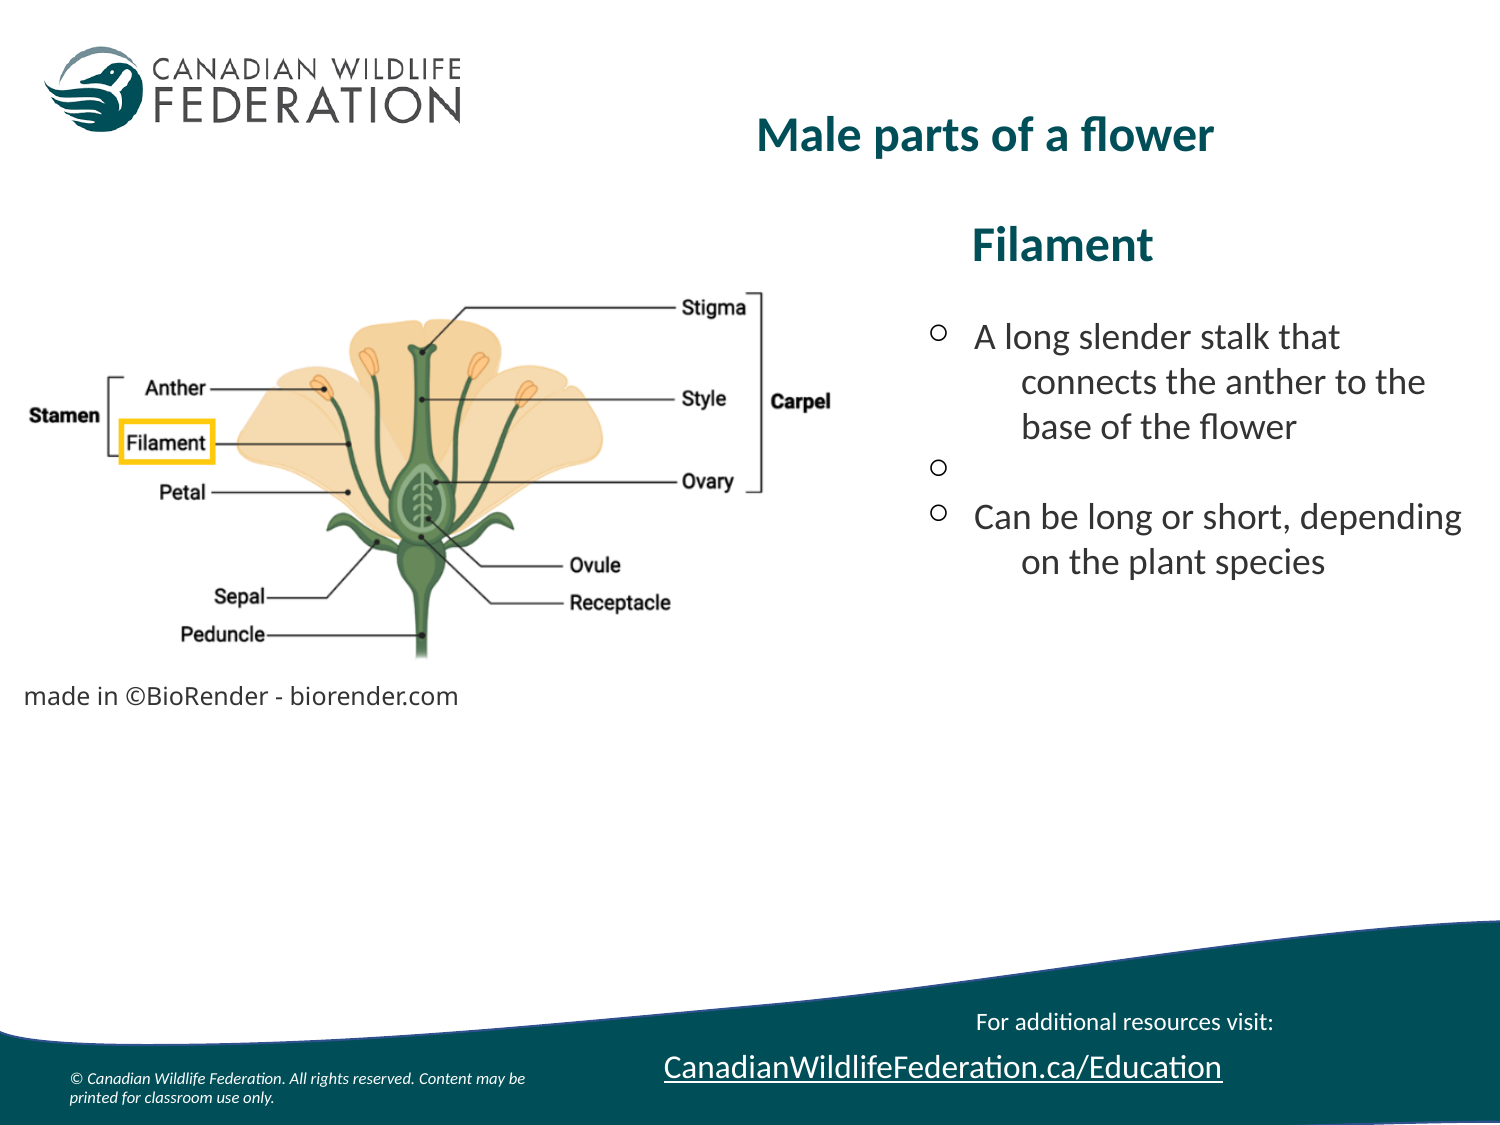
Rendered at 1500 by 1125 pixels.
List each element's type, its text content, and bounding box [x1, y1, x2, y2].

text_box A long slender stalk that connects the anther to the base of the flower Can be long or short, depending on the plant species [762, 304, 1495, 593]
text_box made in ©BioRender - biorender.com [8, 672, 830, 718]
picture [44, 46, 460, 132]
text_box For additional resources visit: [961, 998, 1438, 1044]
text_box Filament [693, 204, 1433, 280]
text_box © Canadian Wildlife Federation. All rights reserved. Content may be printed for classroom use only. [54, 1059, 562, 1116]
picture [24, 264, 840, 668]
text_box [0, 921, 1500, 1125]
text_box Male parts of a flower [615, 93, 1356, 170]
text_box CanadianWildlifeFederation.ca/Education [648, 1037, 1438, 1094]
